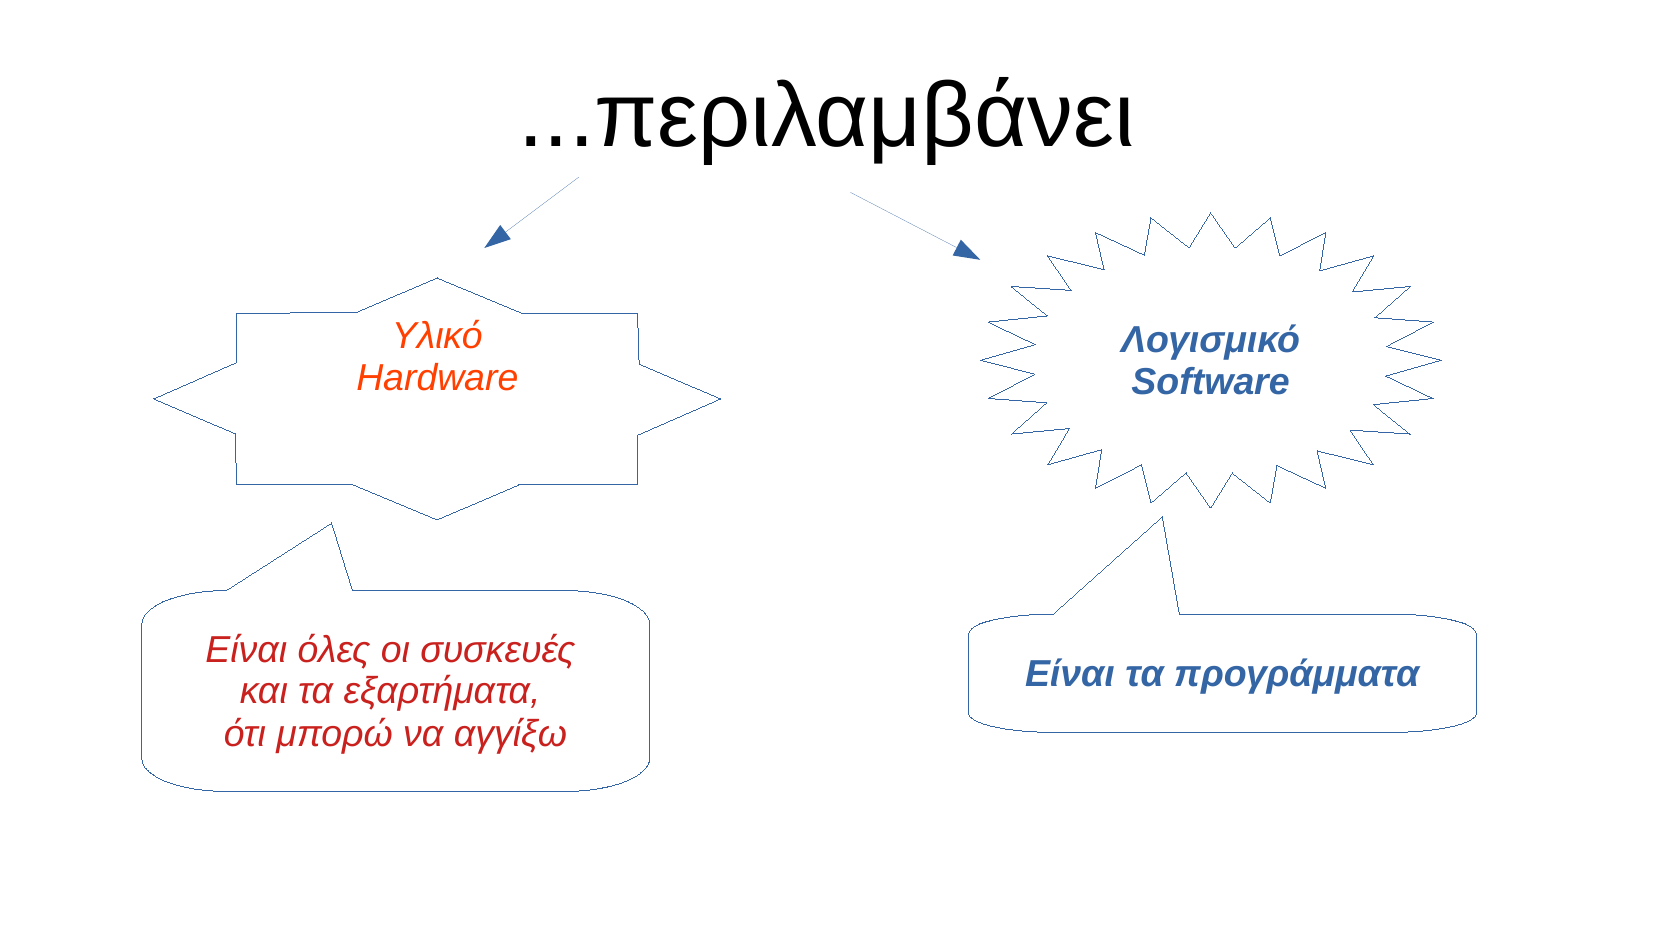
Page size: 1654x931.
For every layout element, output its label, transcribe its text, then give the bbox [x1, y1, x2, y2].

text_box Είναι όλες οι συσκευές και τα εξαρτήματα, ότι μπορώ να αγγίξω [141, 522, 650, 792]
text_box Υλικό Hardware [153, 277, 721, 520]
text_box Είναι τα προγράμματα [968, 516, 1477, 733]
title ...περιλαμβάνει [82, 37, 1571, 193]
text_box Λογισμικό Software [980, 212, 1442, 508]
